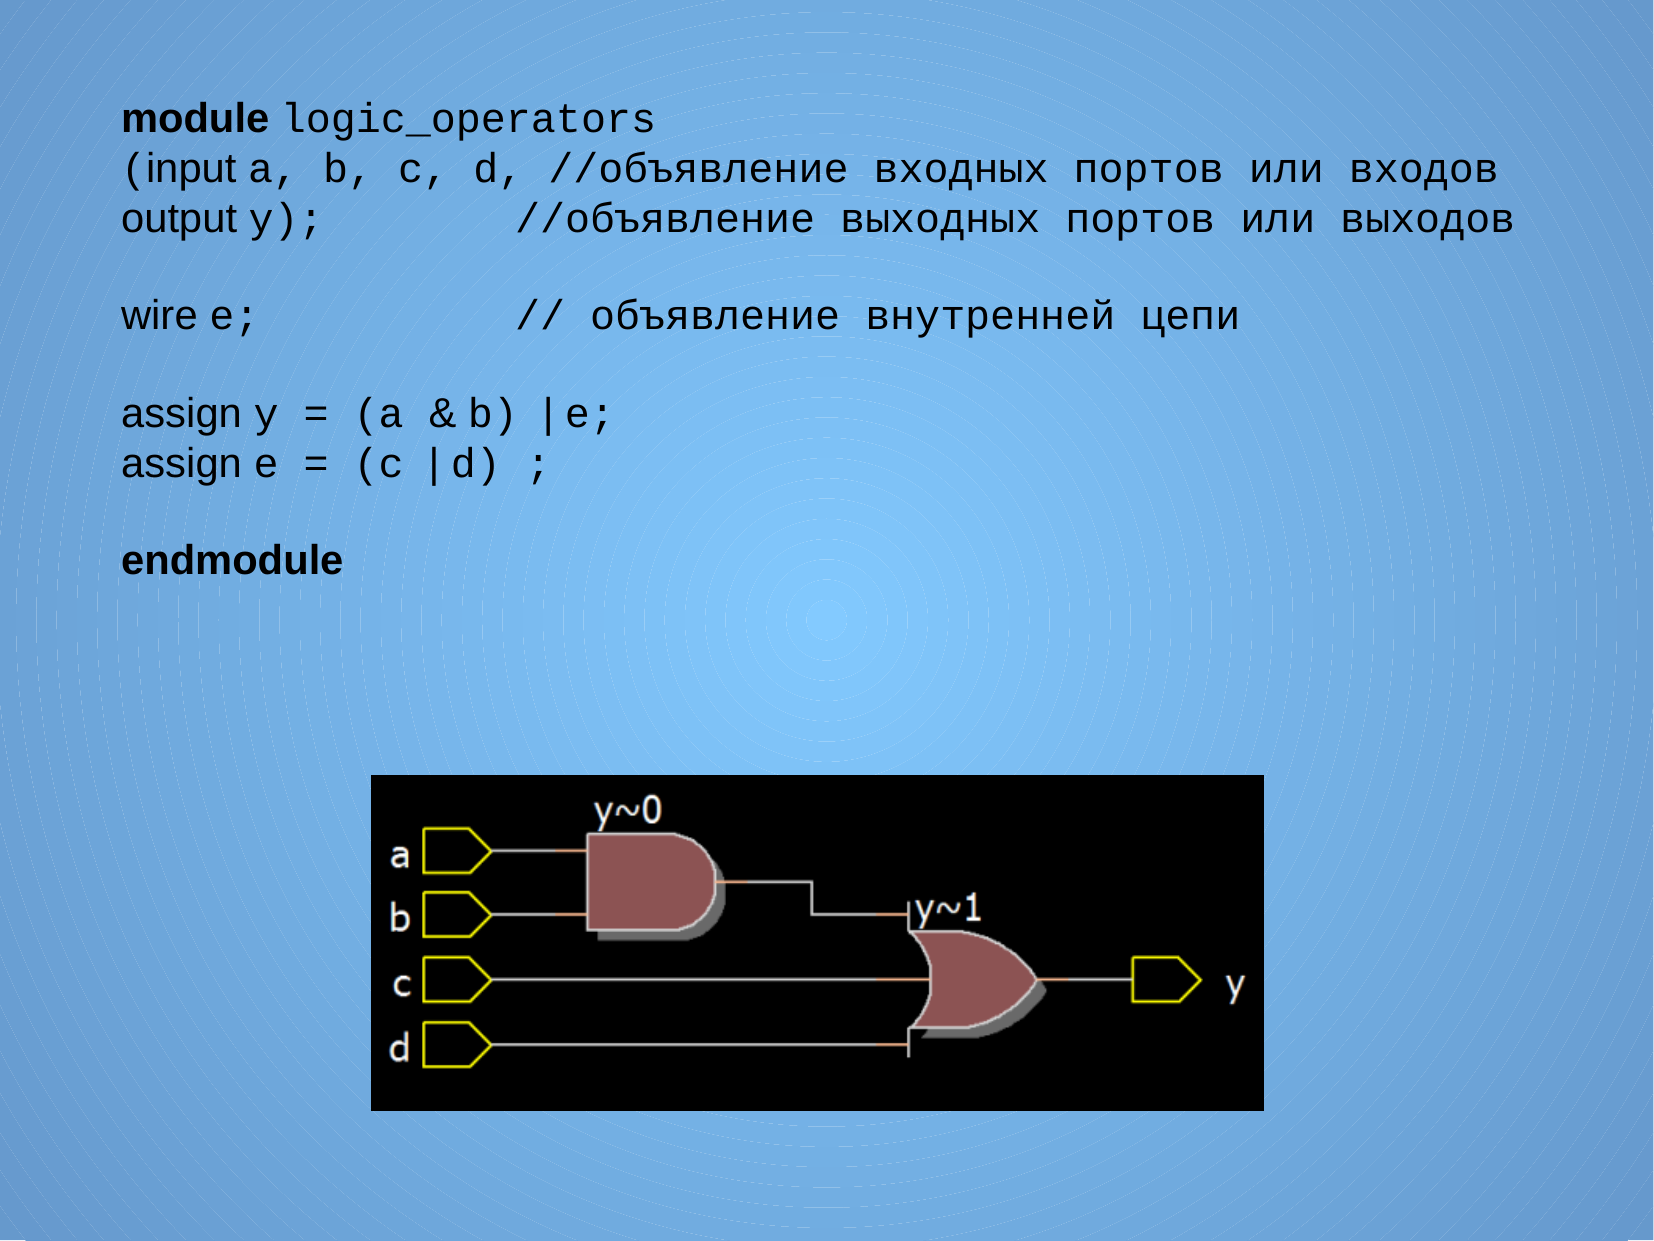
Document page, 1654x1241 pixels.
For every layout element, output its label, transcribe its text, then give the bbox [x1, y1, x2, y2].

picture [371, 775, 1264, 1111]
text_box module logic_operators (input a, b, c, d, //объявление входных портов или входов output y); //объявление выходных портов или выходов wire e; // объявление внутренней цепи assign y = (a & b) | e; assign e = (c | d) ; endmodule [106, 87, 1548, 591]
